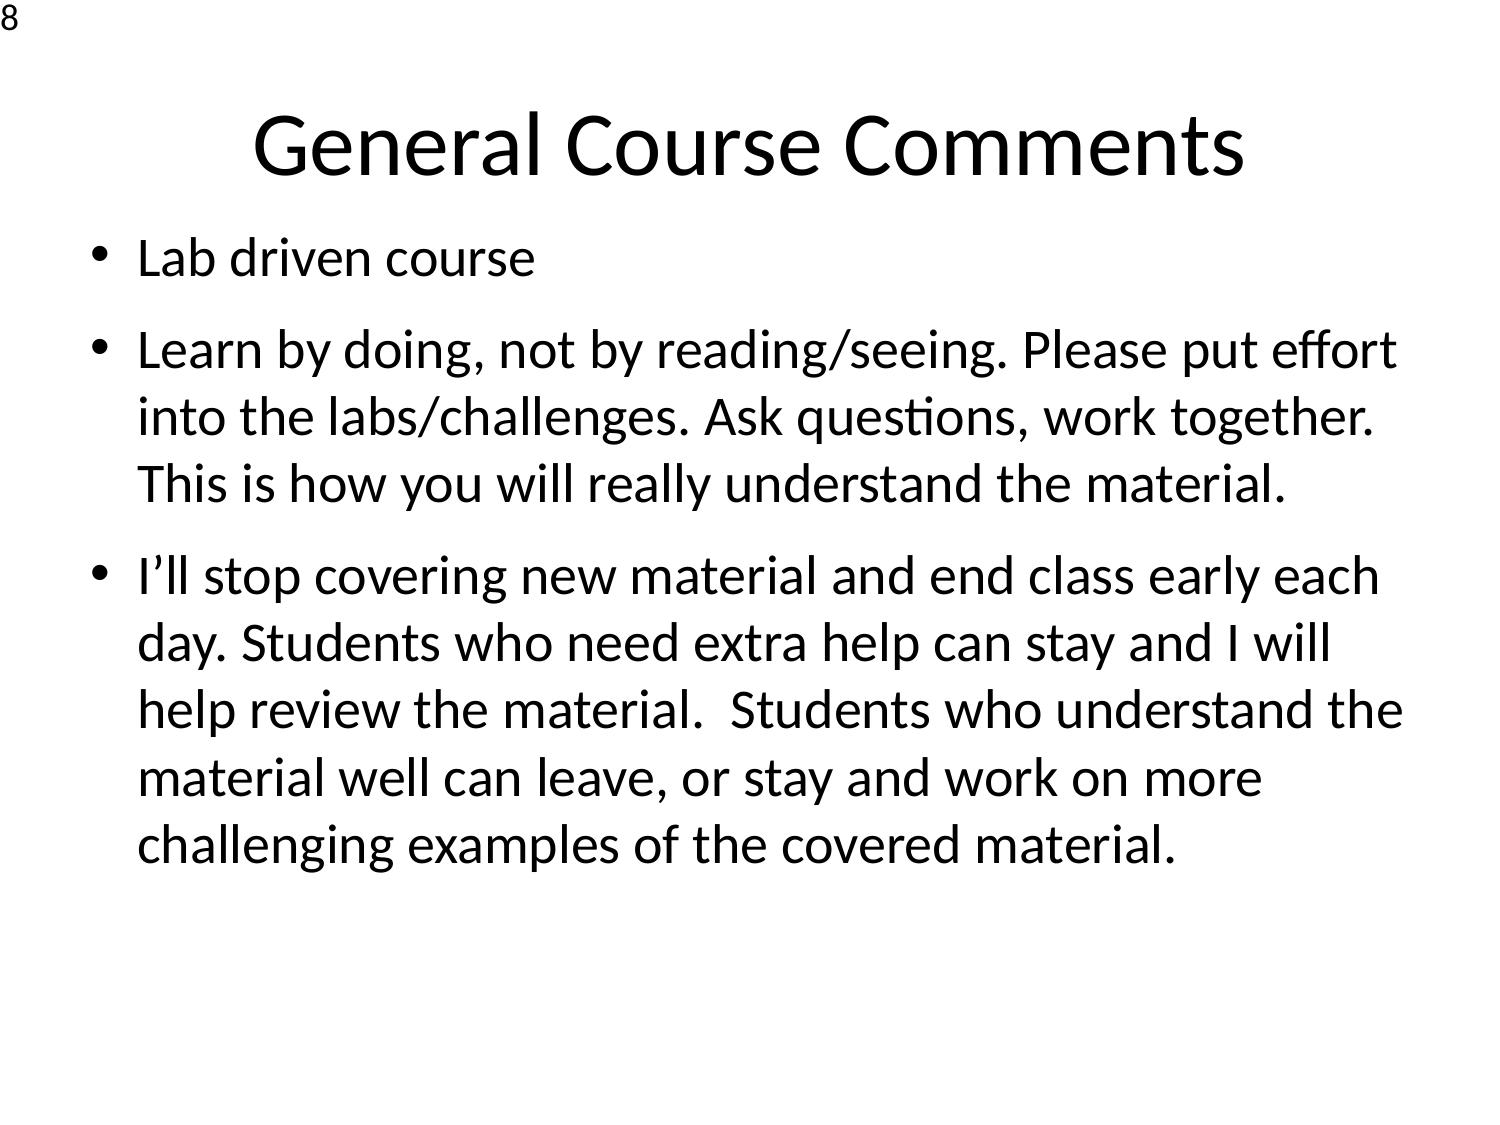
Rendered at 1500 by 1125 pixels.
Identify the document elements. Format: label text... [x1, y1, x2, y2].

list Lab driven course Learn by doing, not by reading/seeing. Please put effort into the labs/challenges. Ask questions, work together. This is how you will really understand the material. I’ll stop covering new material and end class early each day. Students who need extra help can stay and I will help review the material. Students who understand the material well can leave, or stay and work on more challenging examples of the covered material. [75, 212, 1425, 1005]
title General Course Comments [75, 45, 1425, 212]
